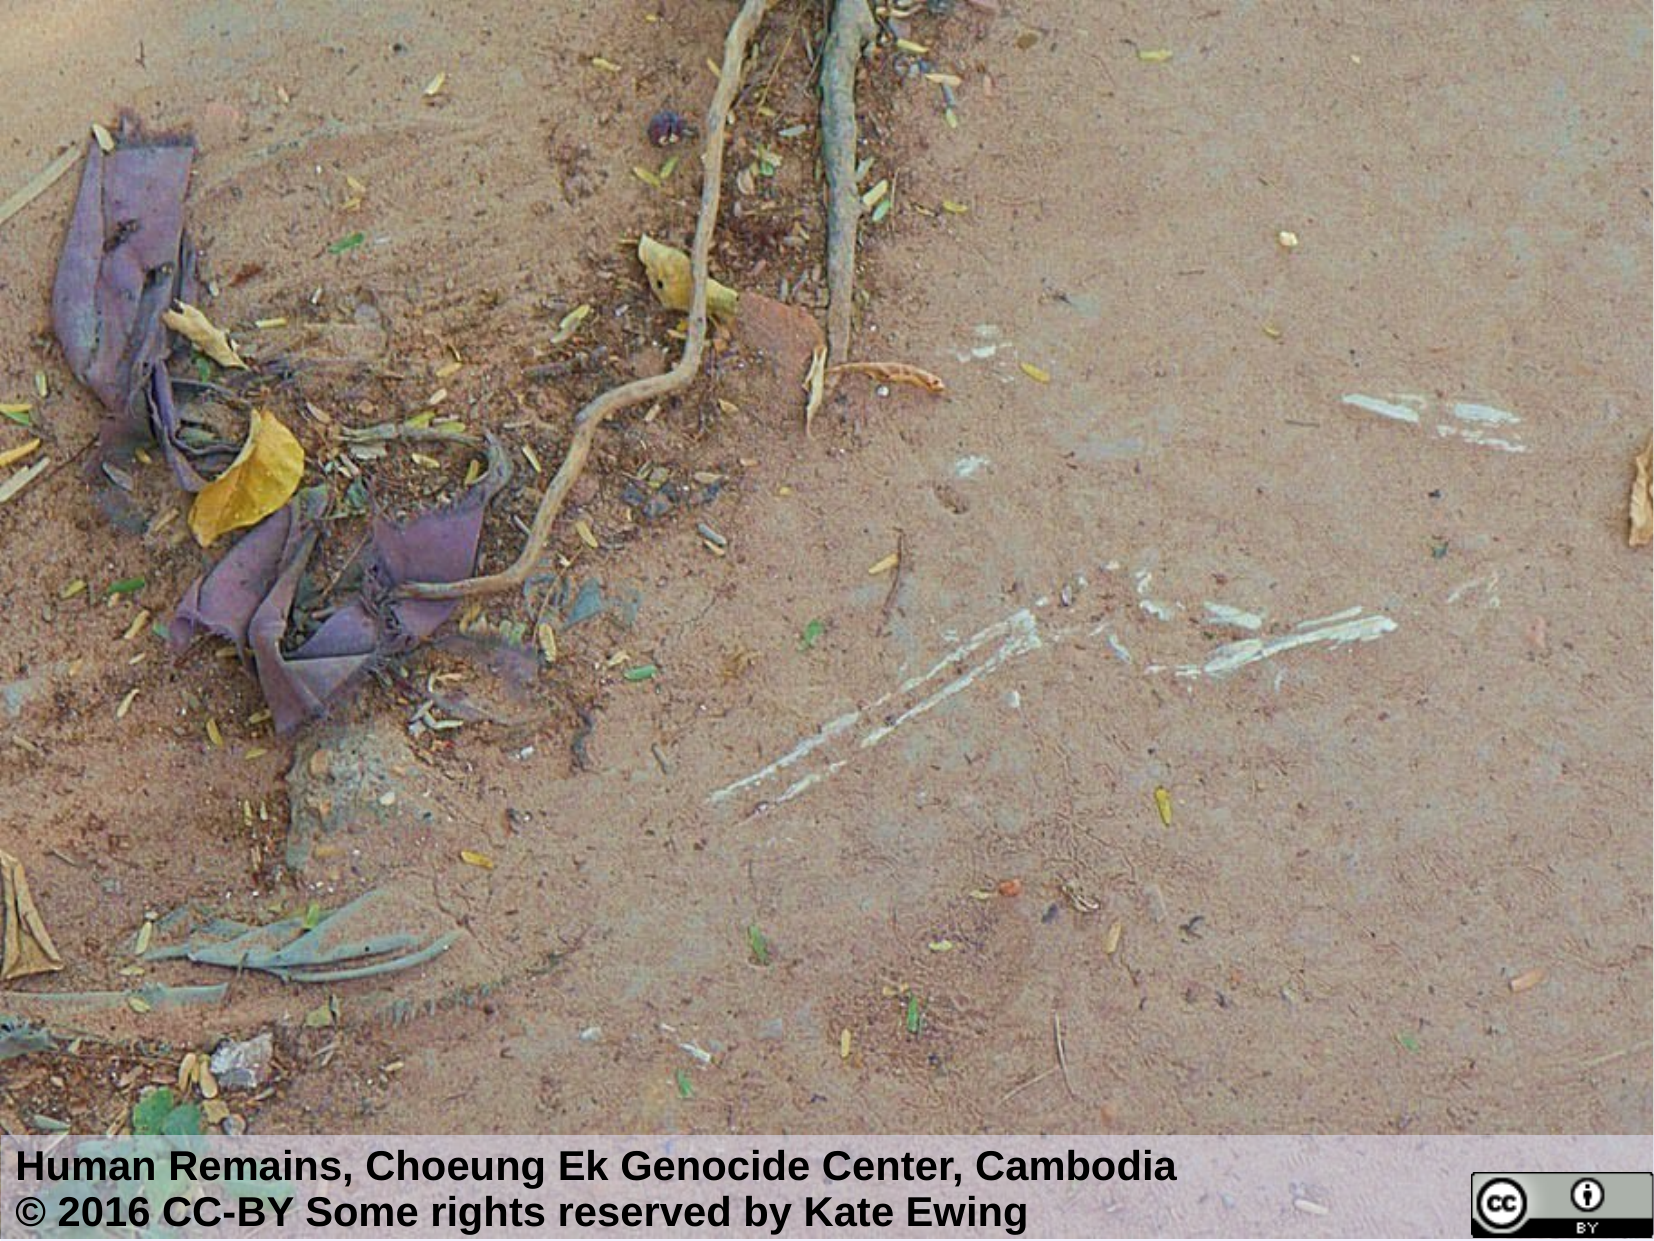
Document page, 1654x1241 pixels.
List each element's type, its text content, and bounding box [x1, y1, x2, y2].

picture [0, 0, 1654, 1135]
picture [1471, 1172, 1654, 1238]
text_box Human Remains, Choeung Ek Genocide Center, Cambodia © 2016 CC-BY Some rights reserved by Kate Ewing [0, 1135, 1654, 1241]
